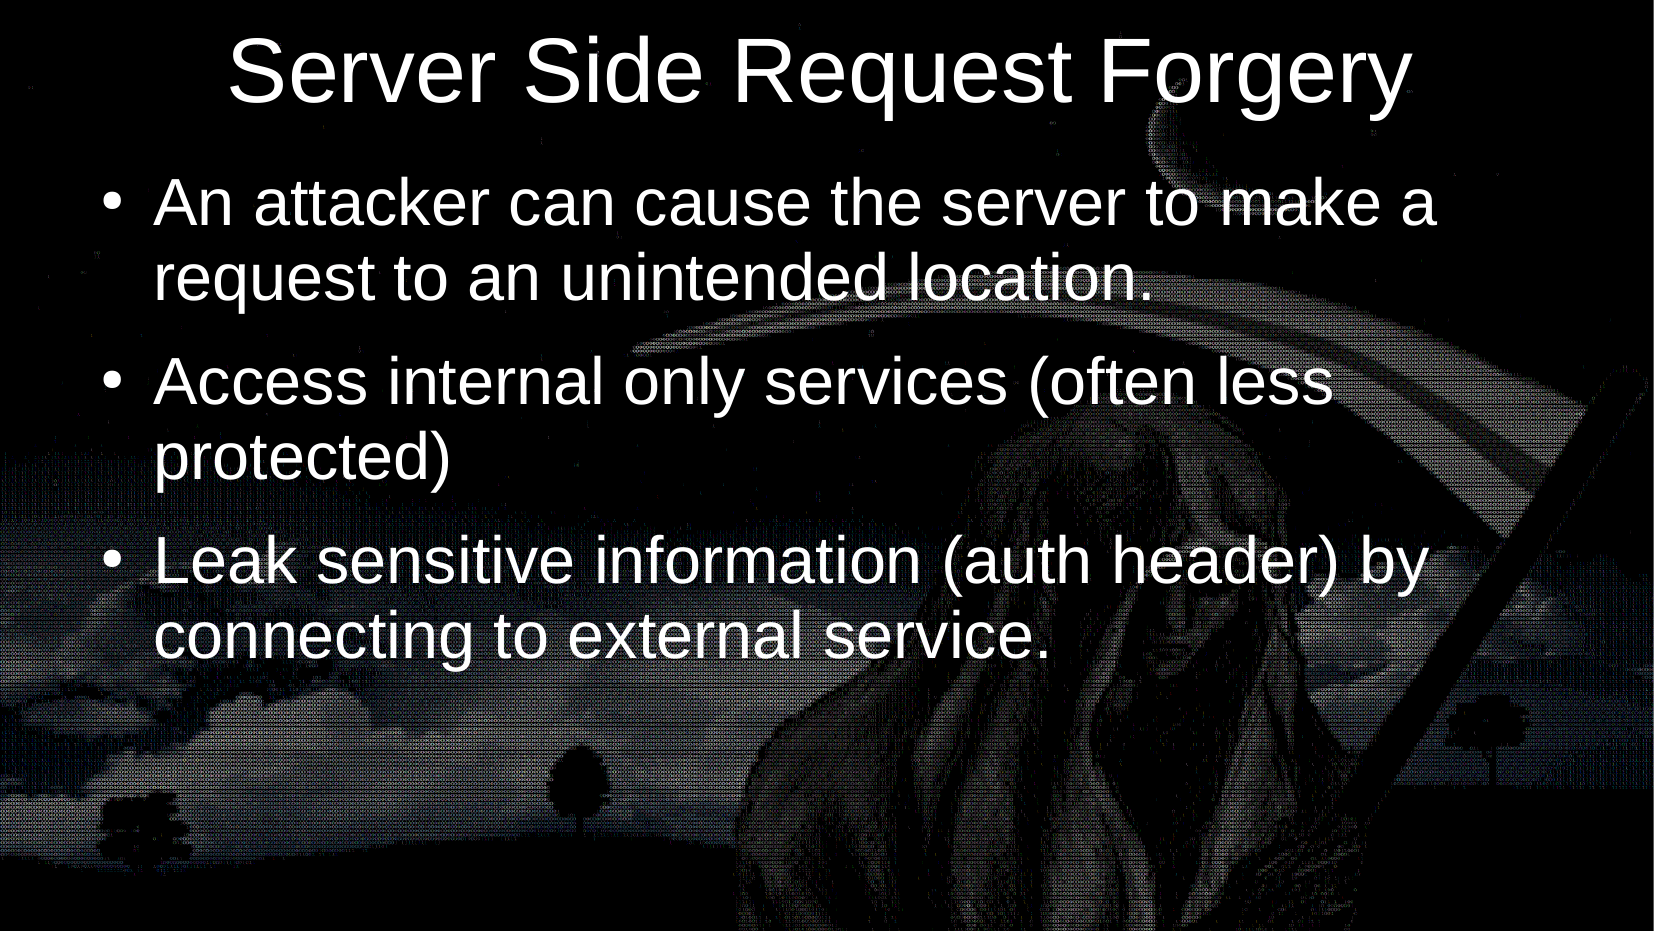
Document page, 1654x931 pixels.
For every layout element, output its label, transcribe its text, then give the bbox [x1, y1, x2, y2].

list An attacker can cause the server to make a request to an unintended location. Access internal only services (often less protected) Leak sensitive information (auth header) by connecting to external service. [82, 165, 1571, 827]
title Server Side Request Forgery [11, 0, 1630, 174]
picture [0, 0, 1654, 931]
